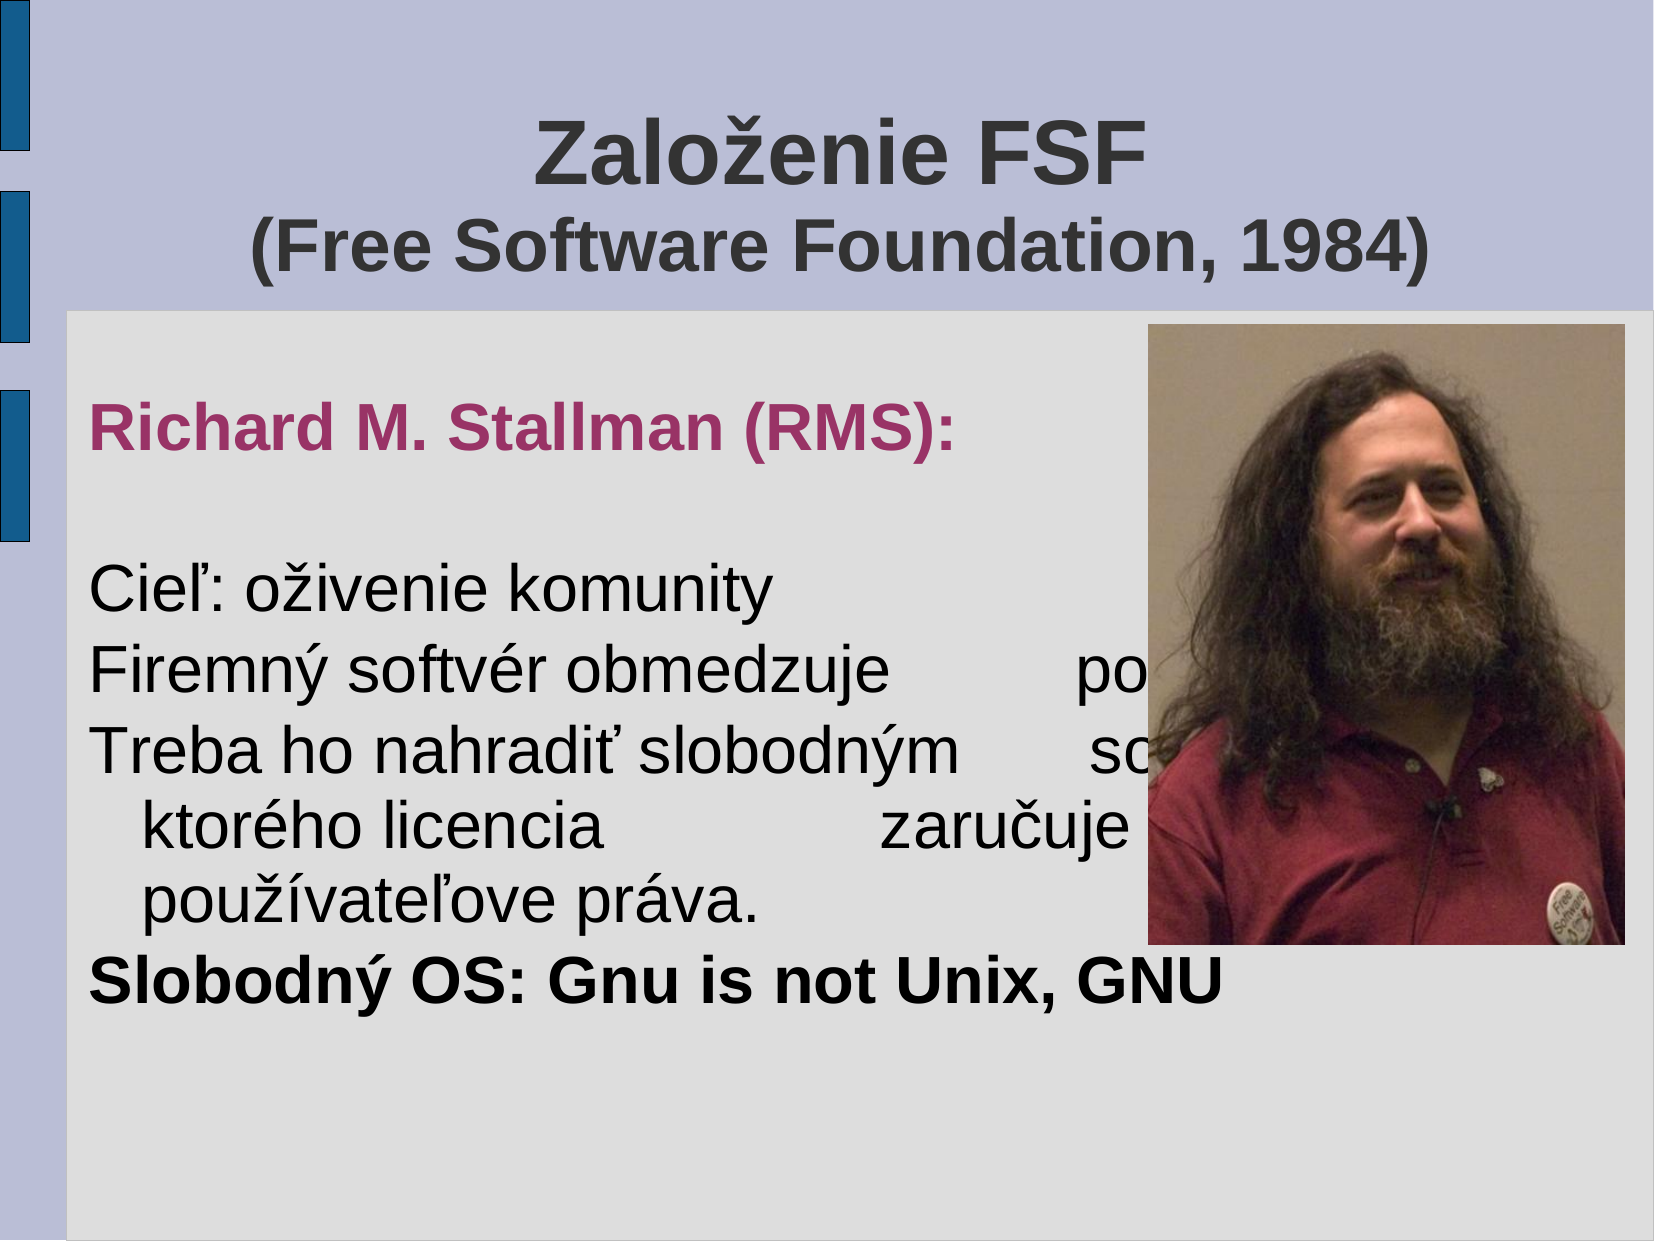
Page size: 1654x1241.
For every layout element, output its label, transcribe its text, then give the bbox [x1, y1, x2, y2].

title Založenie FSF (Free Software Foundation, 1984) [59, 91, 1625, 299]
list Richard M. Stallman (RMS): Cieľ: oživenie komunity Firemný softvér obmedzuje používateľa Treba ho nahradiť slobodným softvérom, ktorého licencia zaručuje používateľove práva. Slobodný OS: Gnu is not Unix, GNU [70, 389, 1430, 1198]
picture [1148, 324, 1625, 945]
